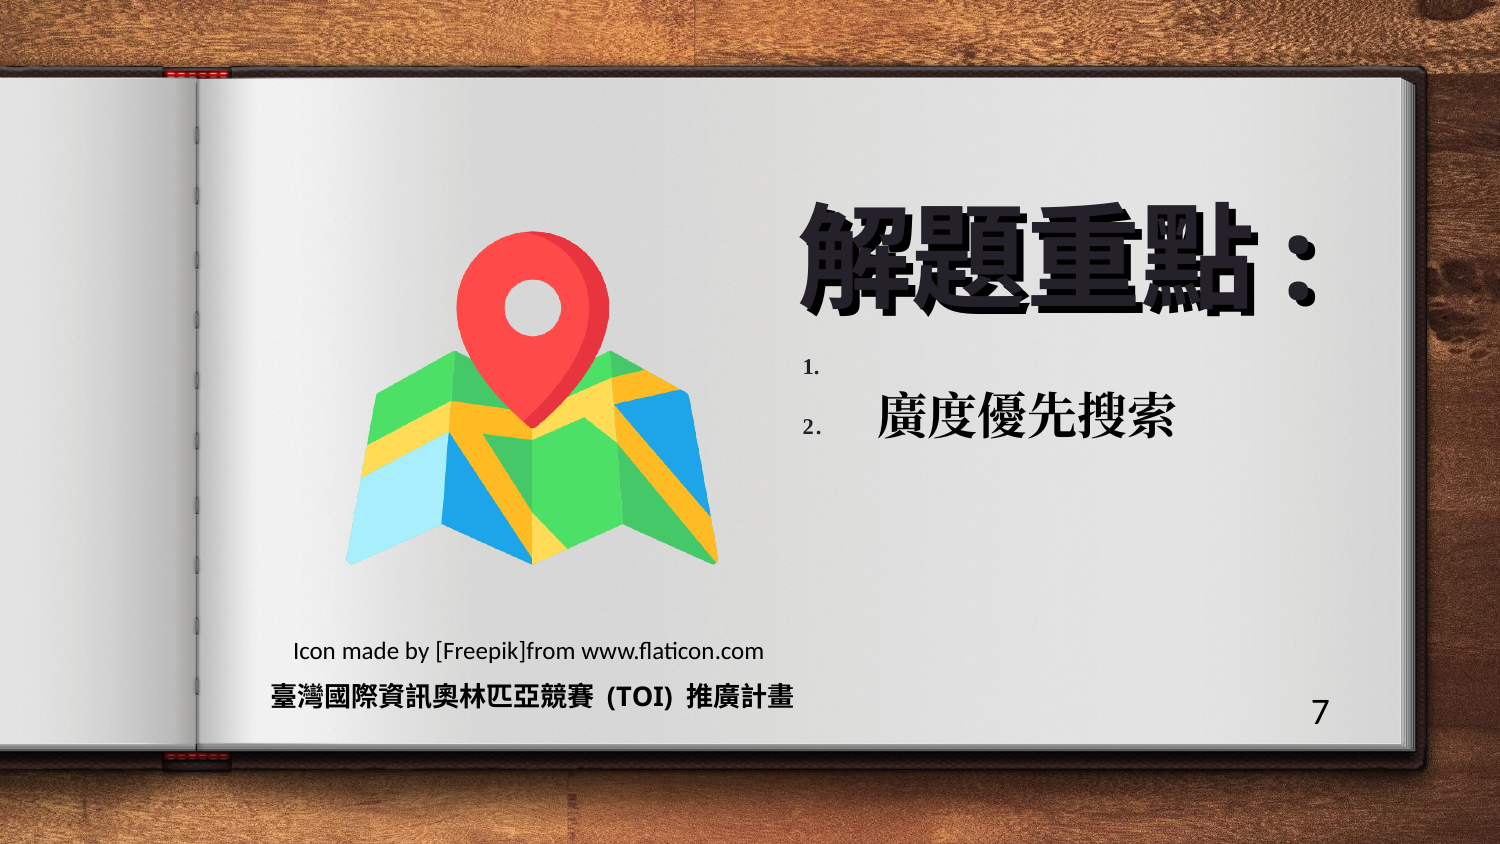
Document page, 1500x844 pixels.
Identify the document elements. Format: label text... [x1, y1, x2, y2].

title 解題重點: [782, 146, 1313, 338]
subtitle 廣度優先搜索 [787, 309, 1361, 584]
text_box Icon made by [Freepik]from www.flaticon.com [278, 627, 867, 672]
text_box [1295, 672, 1386, 737]
picture [346, 211, 718, 584]
